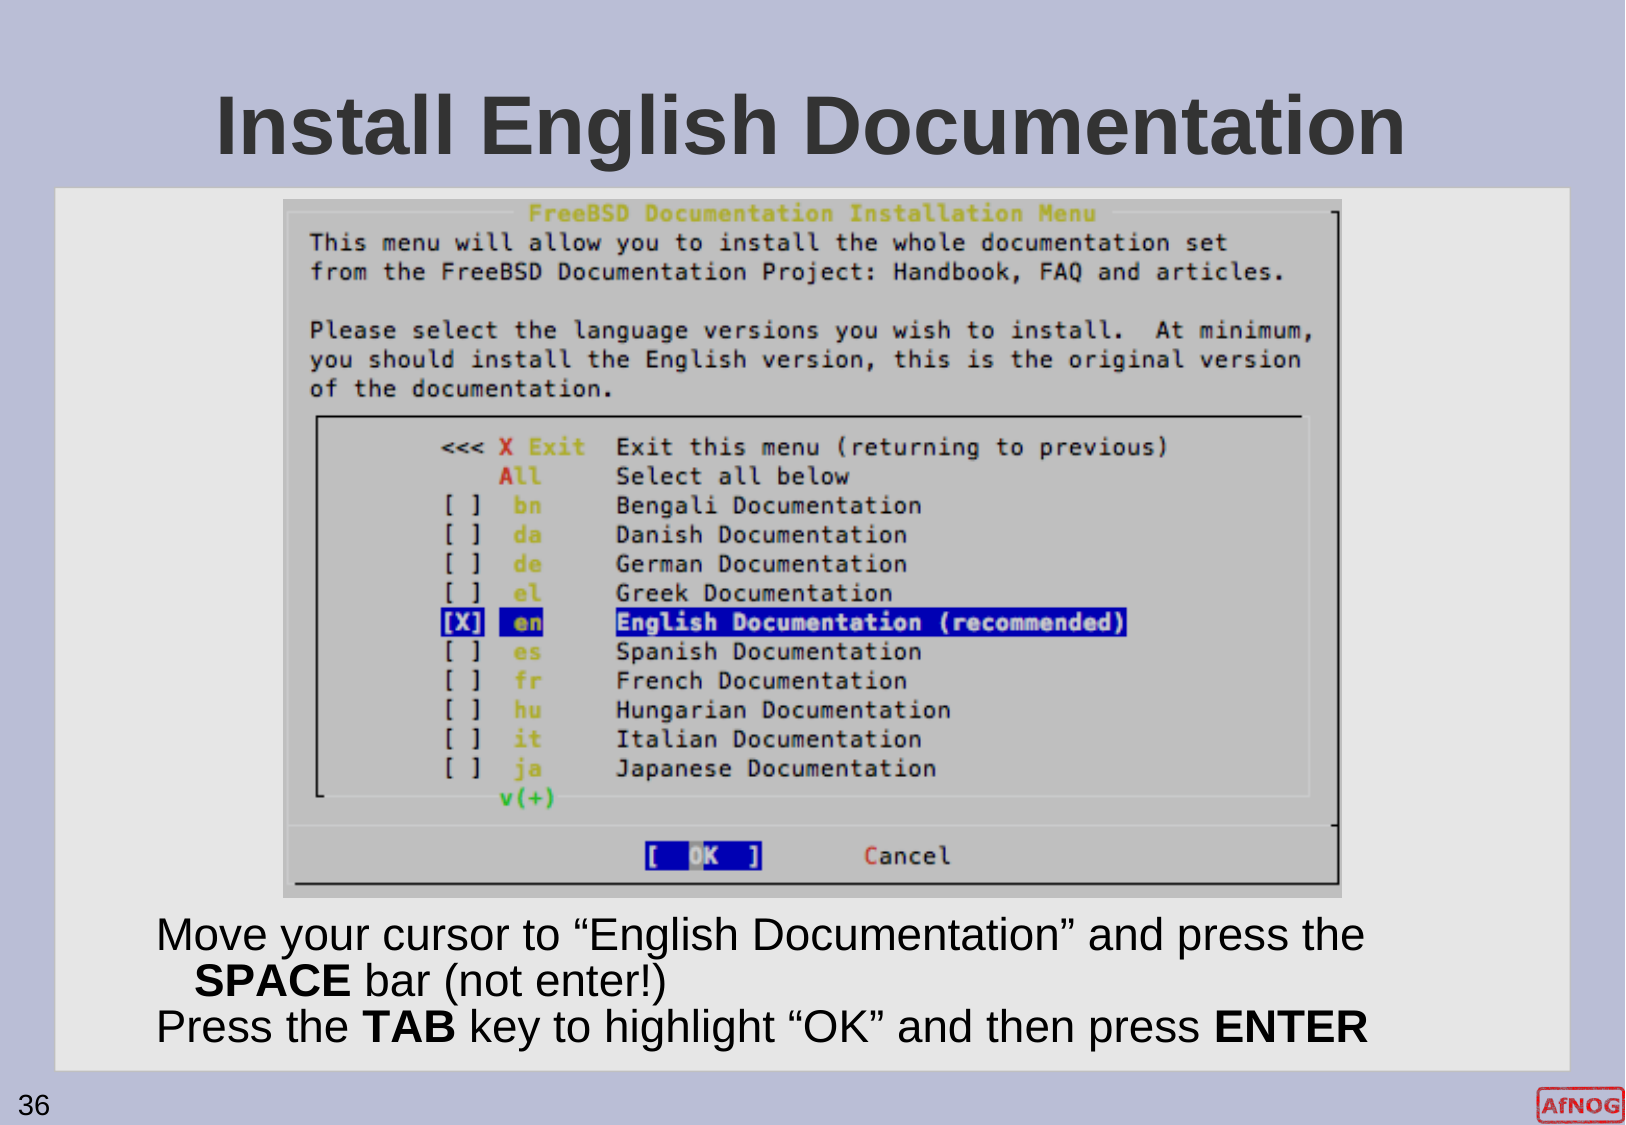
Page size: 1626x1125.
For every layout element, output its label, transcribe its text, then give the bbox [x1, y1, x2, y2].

picture [1535, 1085, 1626, 1125]
title Install English Documentation [54, 44, 1570, 214]
picture [283, 199, 1342, 849]
text_box Move your cursor to “English Documentation” and press the SPACE bar (not enter!) Press the TAB key to highlight “OK” and then press ENTER [128, 849, 1576, 1088]
